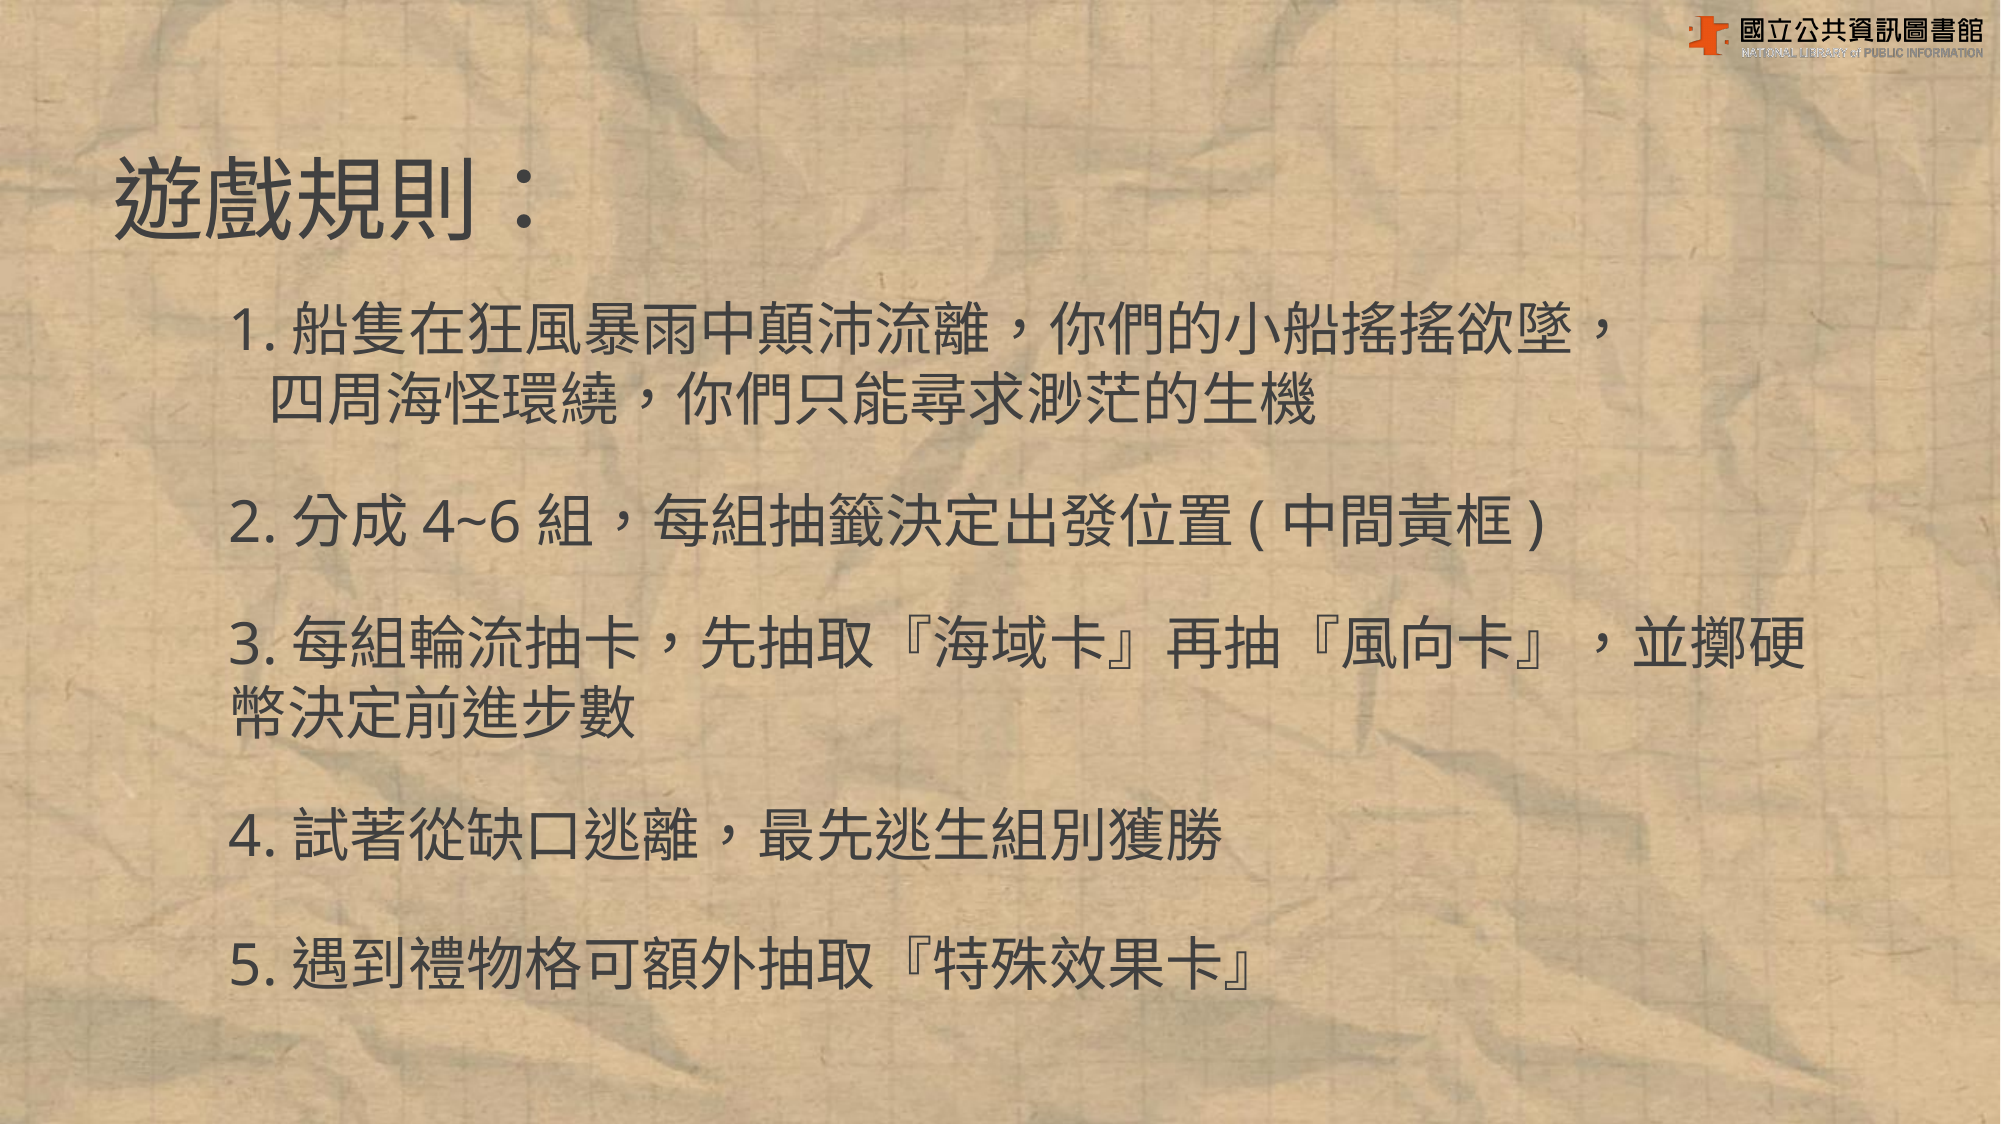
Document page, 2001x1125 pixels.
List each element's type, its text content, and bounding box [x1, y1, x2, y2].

text_box 1.船隻在狂風暴雨中顛沛流離，你們的小船搖搖欲墜， 四周海怪環繞，你們只能尋求渺茫的生機 [214, 284, 1677, 442]
text_box 2.分成4~6組，每組抽籤決定出發位置(中間黃框) [214, 476, 1706, 563]
text_box 3.每組輪流抽卡，先抽取『海域卡』再抽『風向卡』，並擲硬幣決定前進步數 [214, 598, 1873, 756]
text_box 4.試著從缺口逃離，最先逃生組別獲勝 [214, 791, 1435, 877]
text_box 遊戲規則： [97, 134, 920, 261]
text_box 5.遇到禮物格可額外抽取『特殊效果卡』 [214, 920, 1435, 1006]
